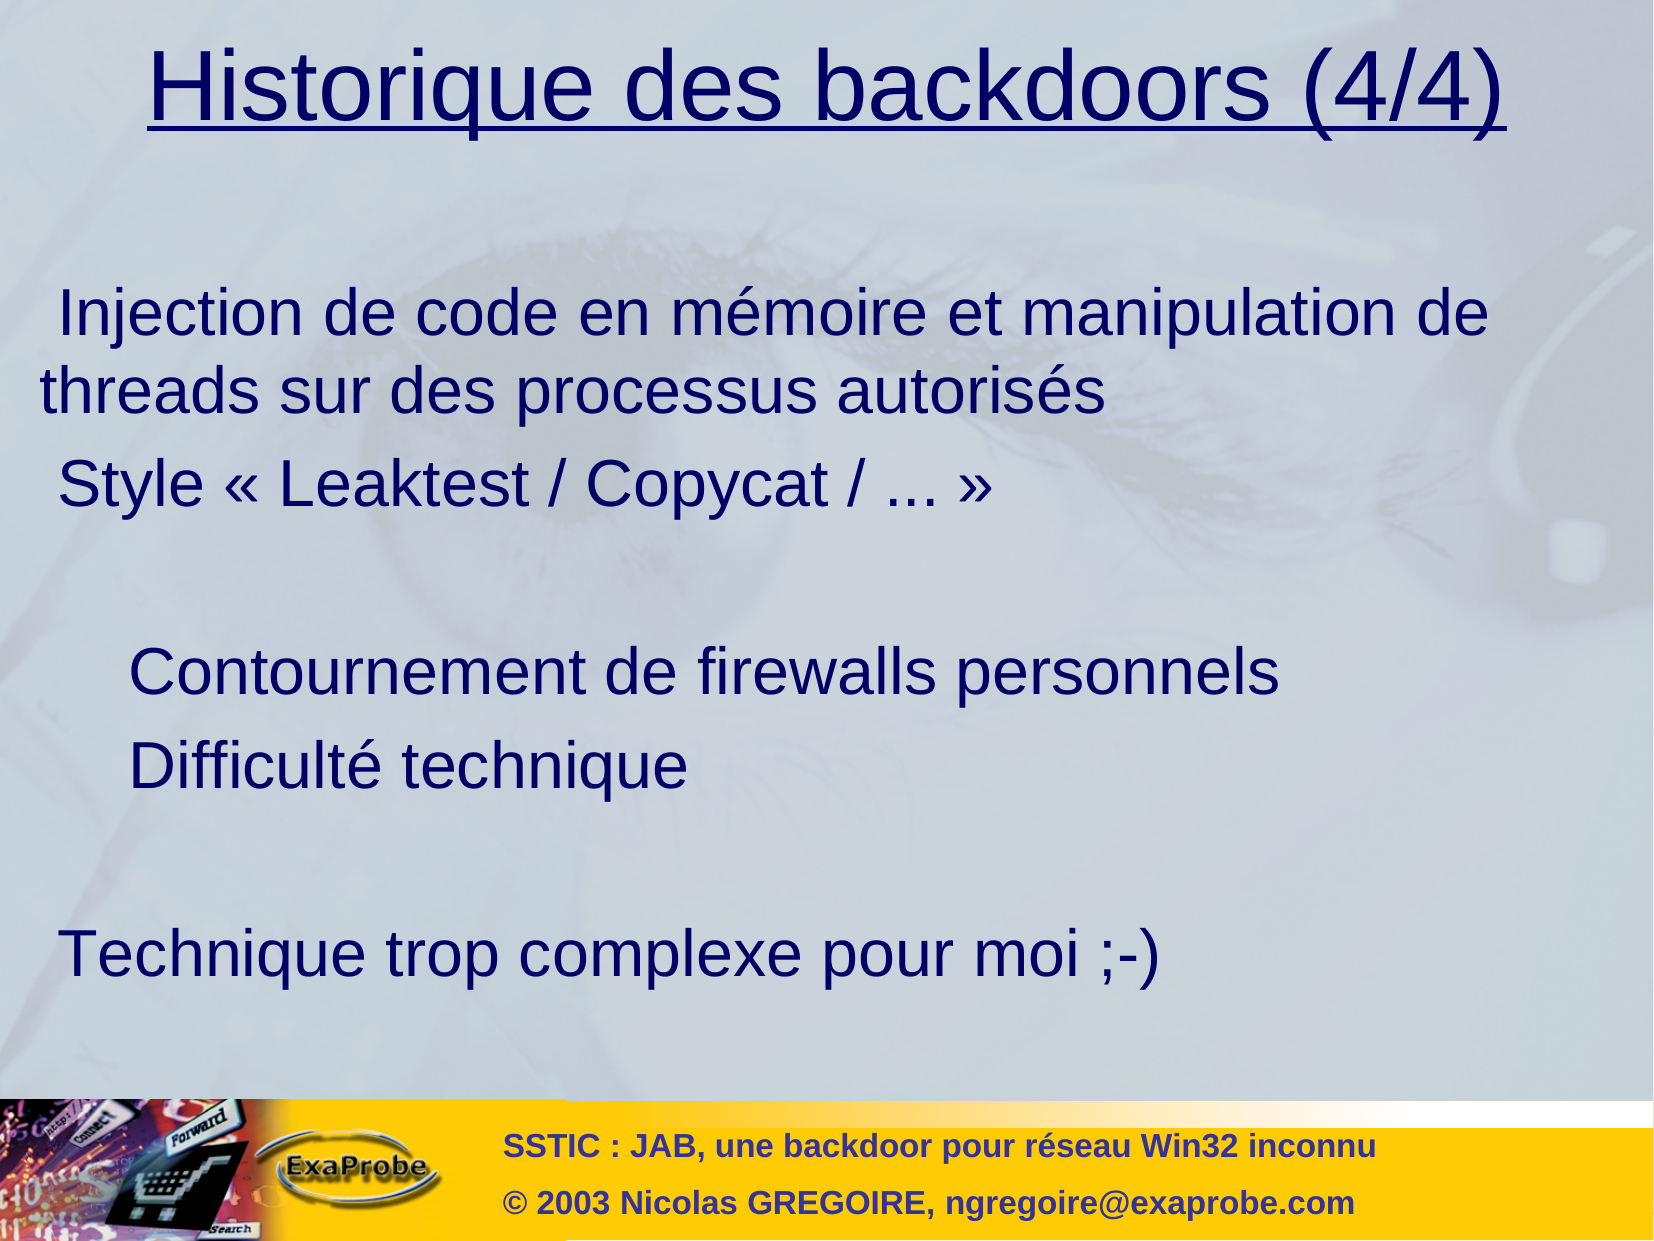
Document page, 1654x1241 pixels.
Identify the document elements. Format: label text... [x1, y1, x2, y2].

subtitle Injection de code en mémoire et manipulation de threads sur des processus autorisés Style « Leaktest / Copycat / ... » Contournement de firewalls personnels Difficulté technique Technique trop complexe pour moi ;-) [39, 222, 1623, 1041]
title Historique des backdoors (4/4) [0, 0, 1654, 167]
